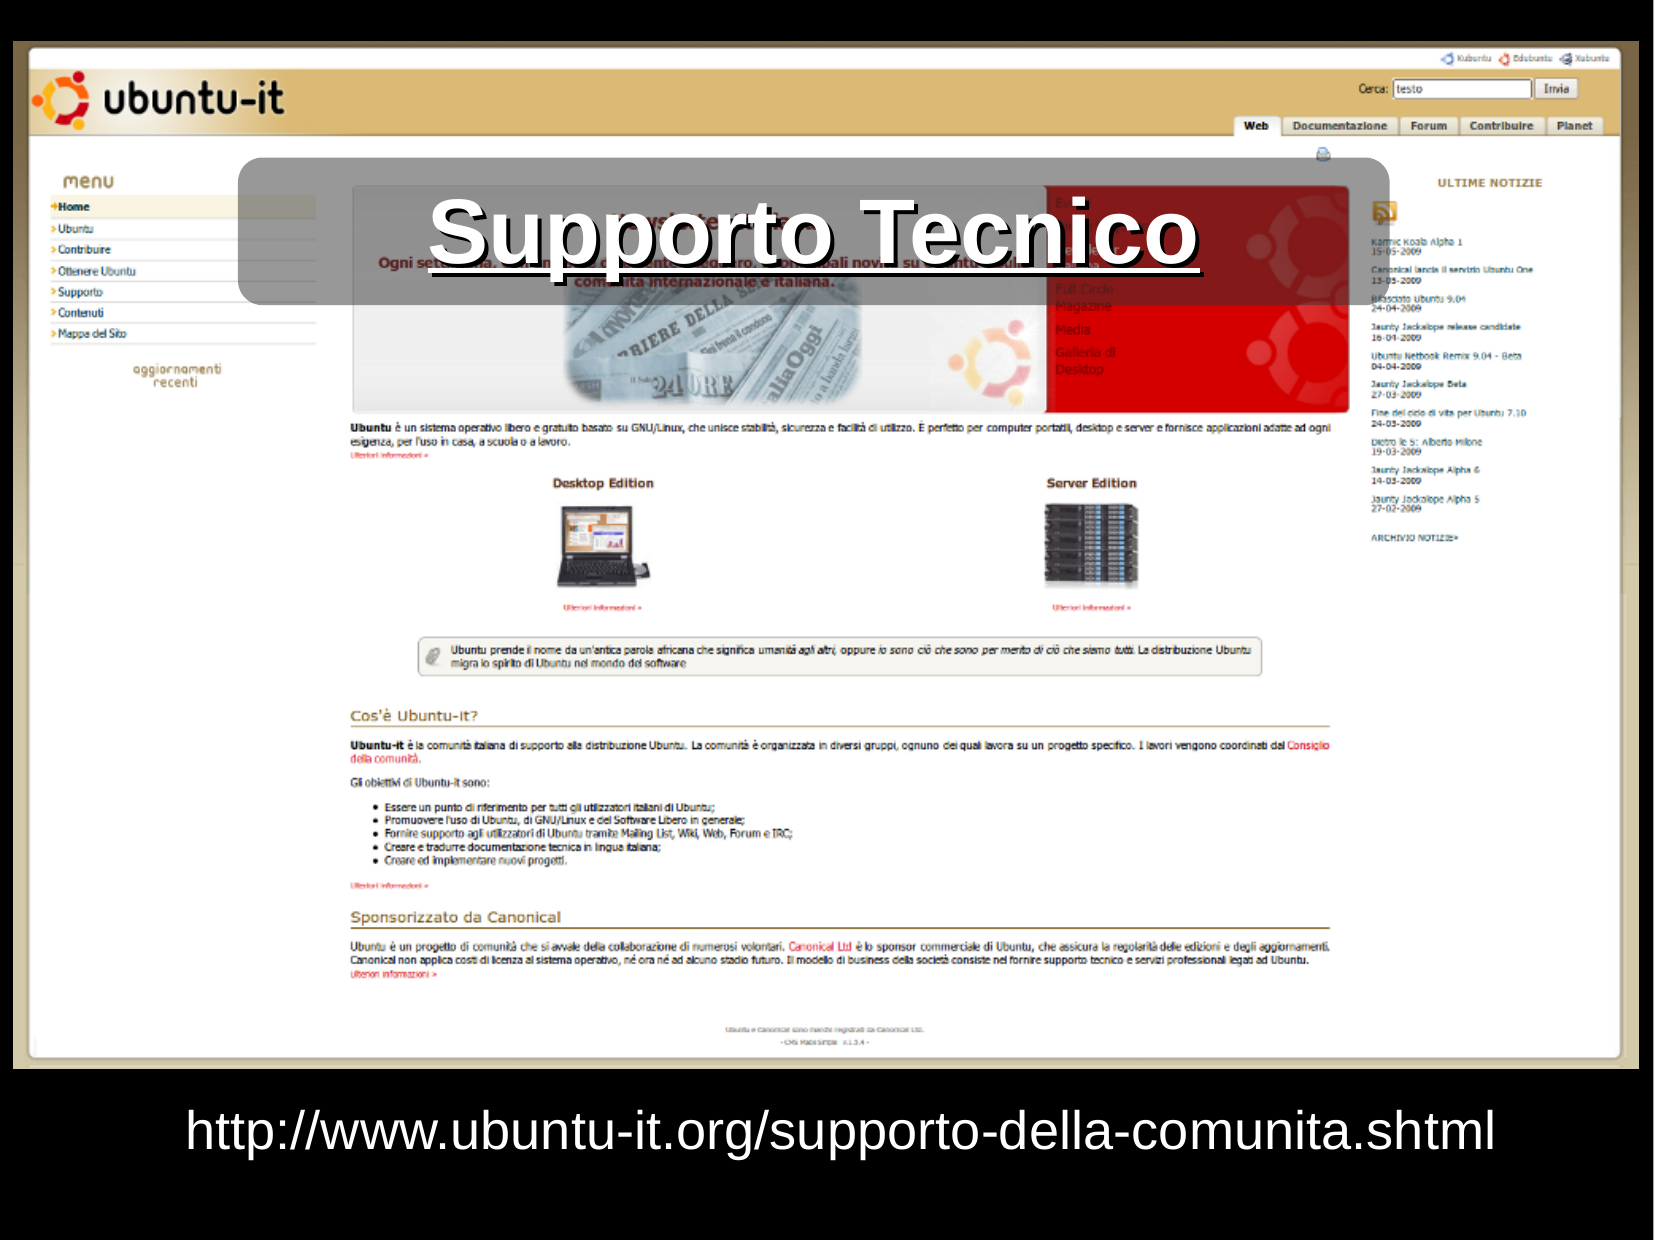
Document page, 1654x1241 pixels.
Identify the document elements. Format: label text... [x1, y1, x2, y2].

text_box Supporto Tecnico [237, 157, 1390, 306]
text_box http://www.ubuntu-it.org/supporto-della-comunita.shtml [29, 1093, 1654, 1211]
picture [13, 41, 1639, 1069]
